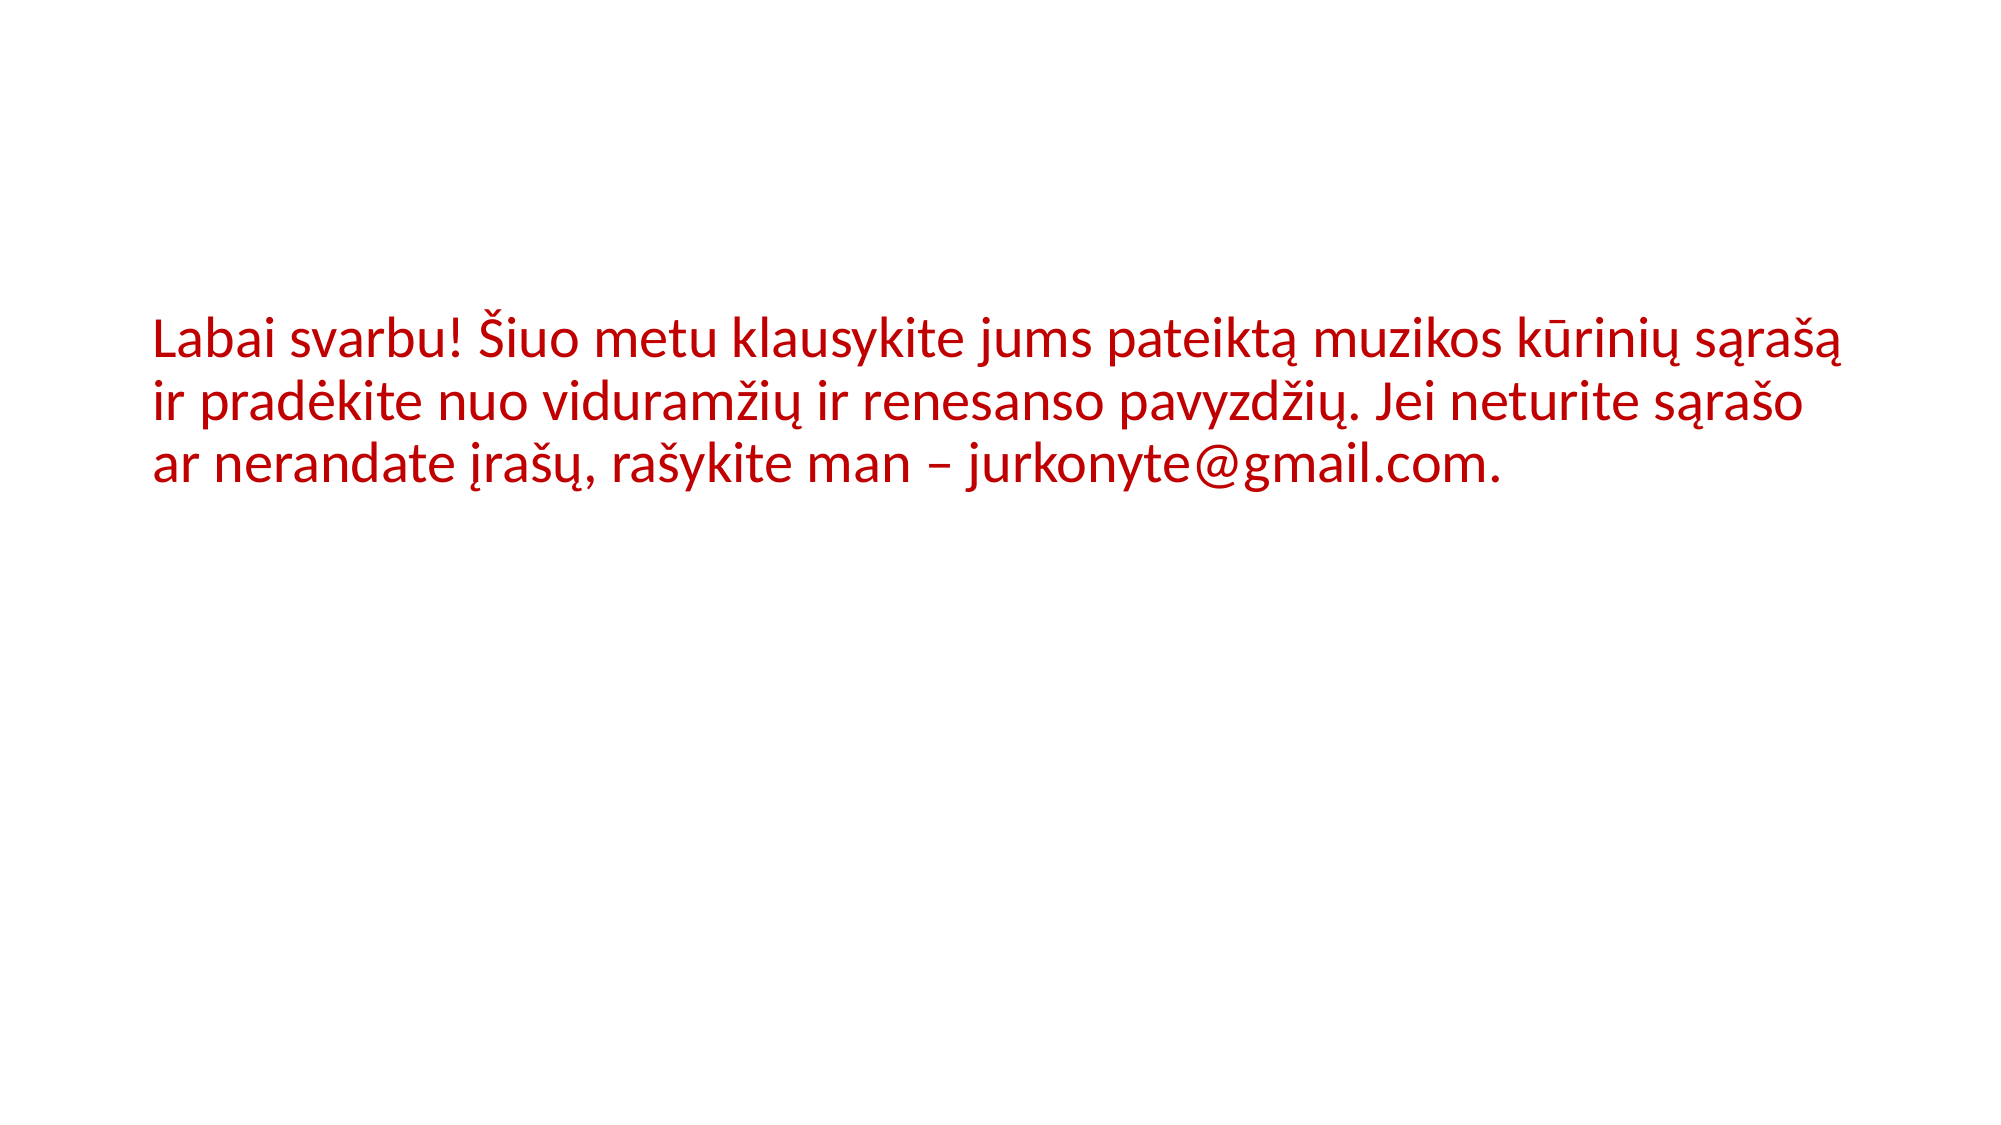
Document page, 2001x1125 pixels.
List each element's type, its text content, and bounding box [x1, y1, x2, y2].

list Labai svarbu! Šiuo metu klausykite jums pateiktą muzikos kūrinių sąrašą ir pradėkite nuo viduramžių ir renesanso pavyzdžių. Jei neturite sąrašo ar nerandate įrašų, rašykite man – jurkonyte@gmail.com. [137, 299, 1863, 1014]
